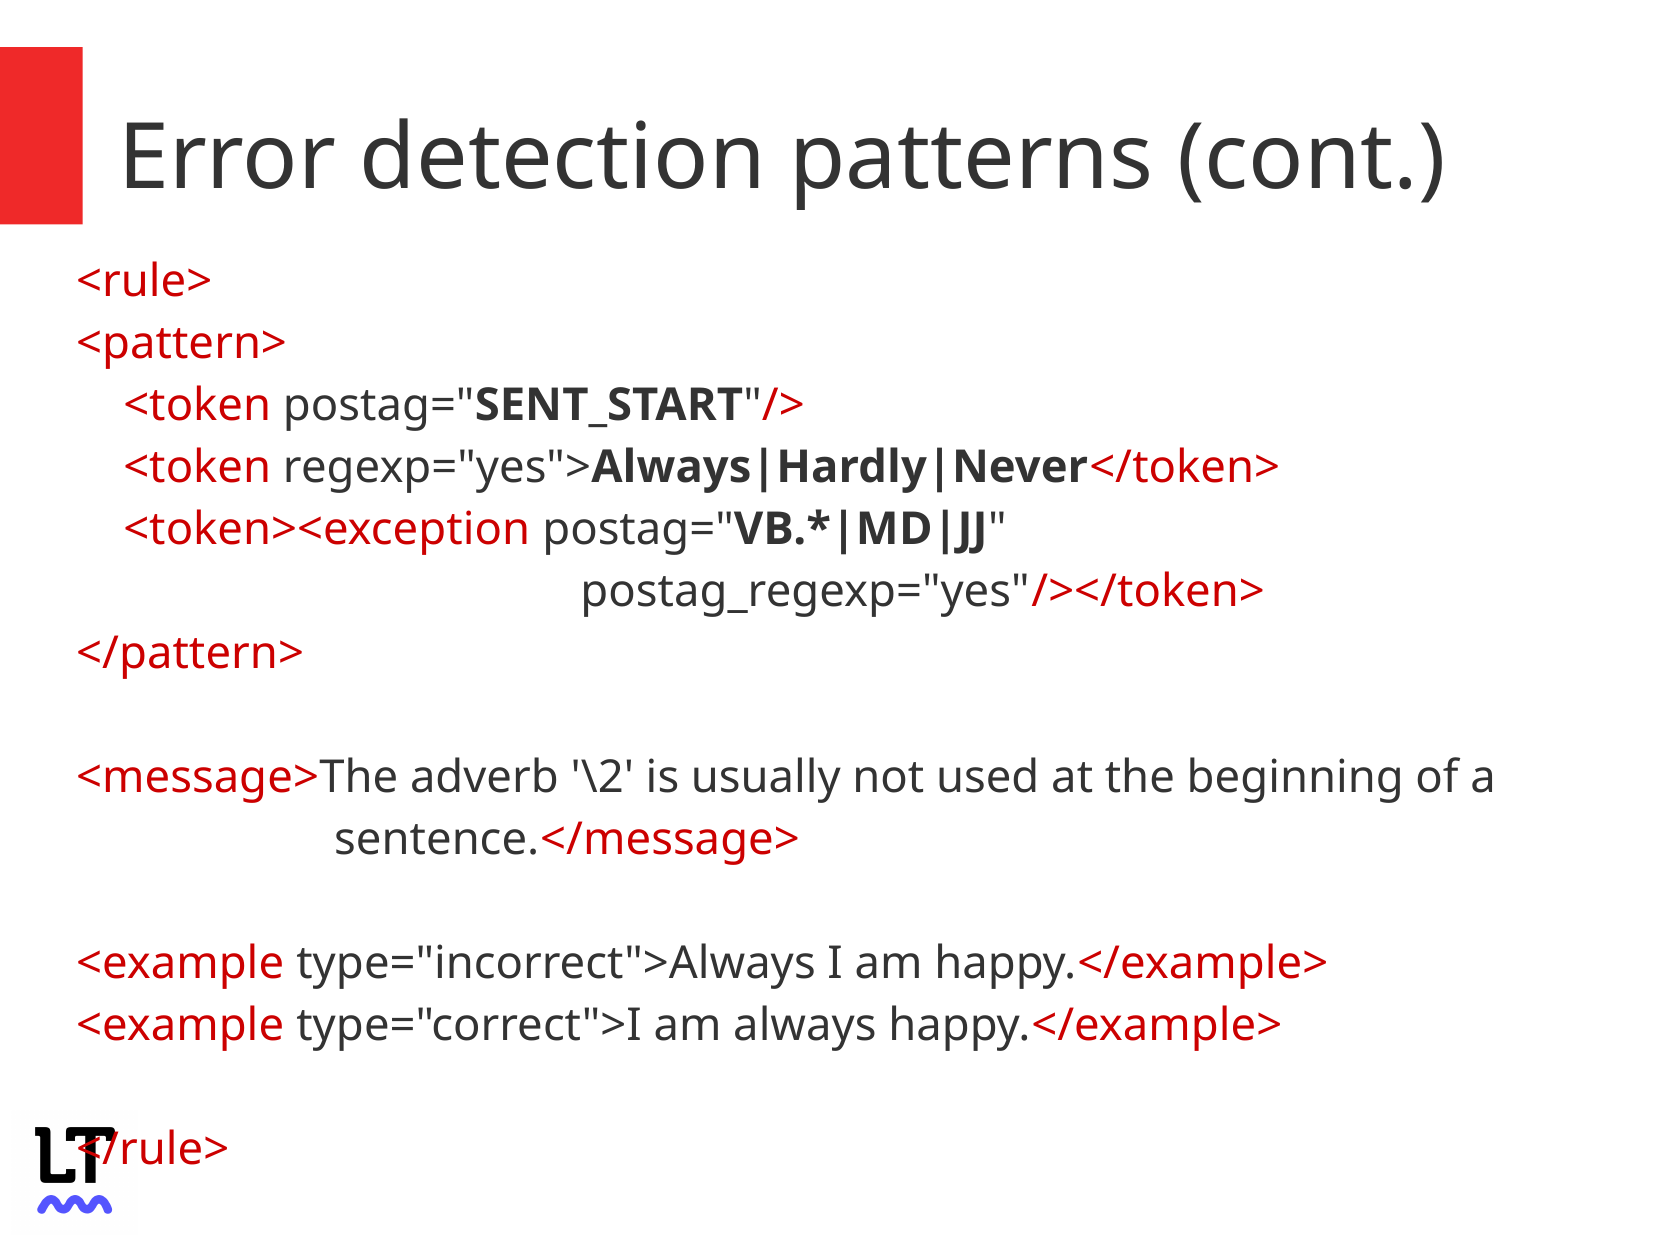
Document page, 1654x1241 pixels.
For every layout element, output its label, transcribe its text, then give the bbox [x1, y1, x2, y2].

list <rule> <pattern> <token postag="SENT_START"/> <token regexp="yes">Always|Hardly|Never</token> <token><exception postag="VB.*|MD|JJ" postag_regexp="yes"/></token> </pattern> <message>The adverb '\2' is usually not used at the beginning of a sentence.</message> <example type="incorrect">Always I am happy.</example> <example type="correct">I am always happy.</example> </rule> [11, 248, 1642, 1182]
title Error detection patterns (cont.) [118, 49, 1571, 248]
picture [11, 1182, 138, 1235]
